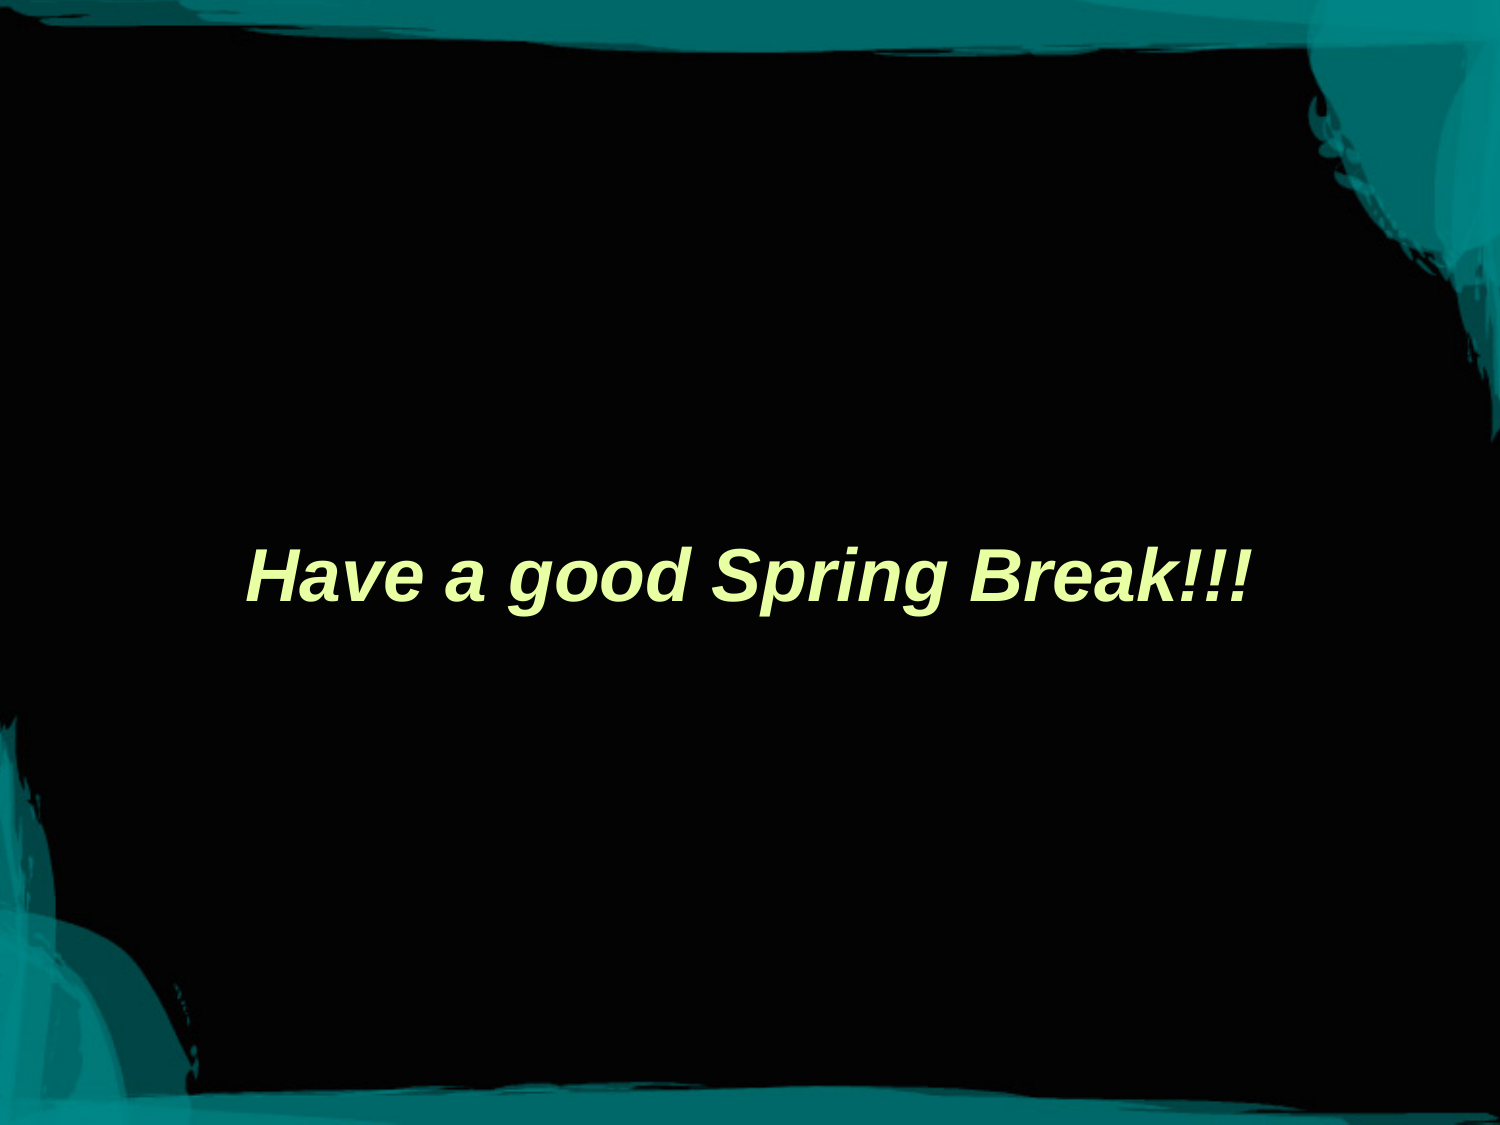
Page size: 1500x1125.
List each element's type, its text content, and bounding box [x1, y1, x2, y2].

picture [0, 0, 1500, 1125]
text_box Have a good Spring Break!!! [112, 487, 1388, 663]
